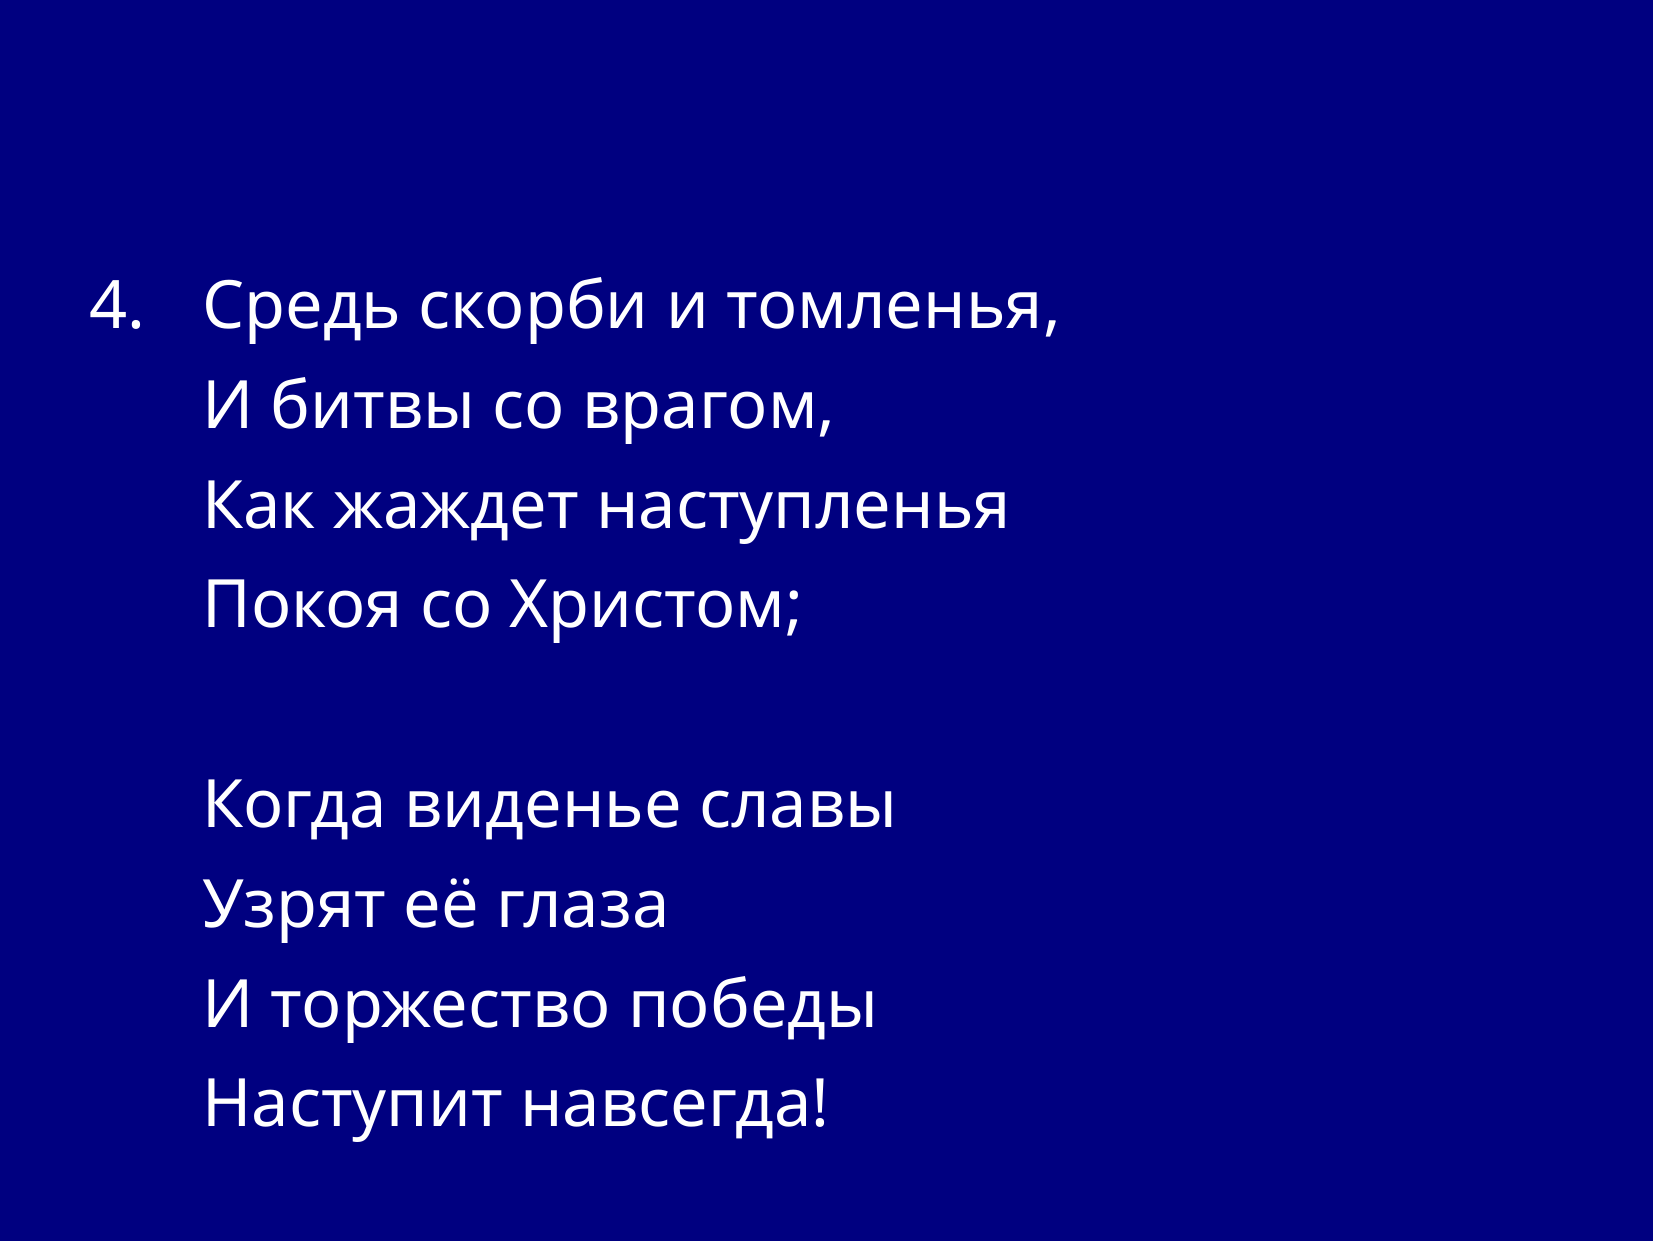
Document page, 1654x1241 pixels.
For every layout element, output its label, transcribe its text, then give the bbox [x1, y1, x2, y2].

text_box 4. Средь скорби и томленья, И битвы со врагом, Как жаждет наступленья Покоя со Христом; Когда виденье славы Узрят её глаза И торжество победы Наступит навсегда! [75, 150, 1576, 1163]
